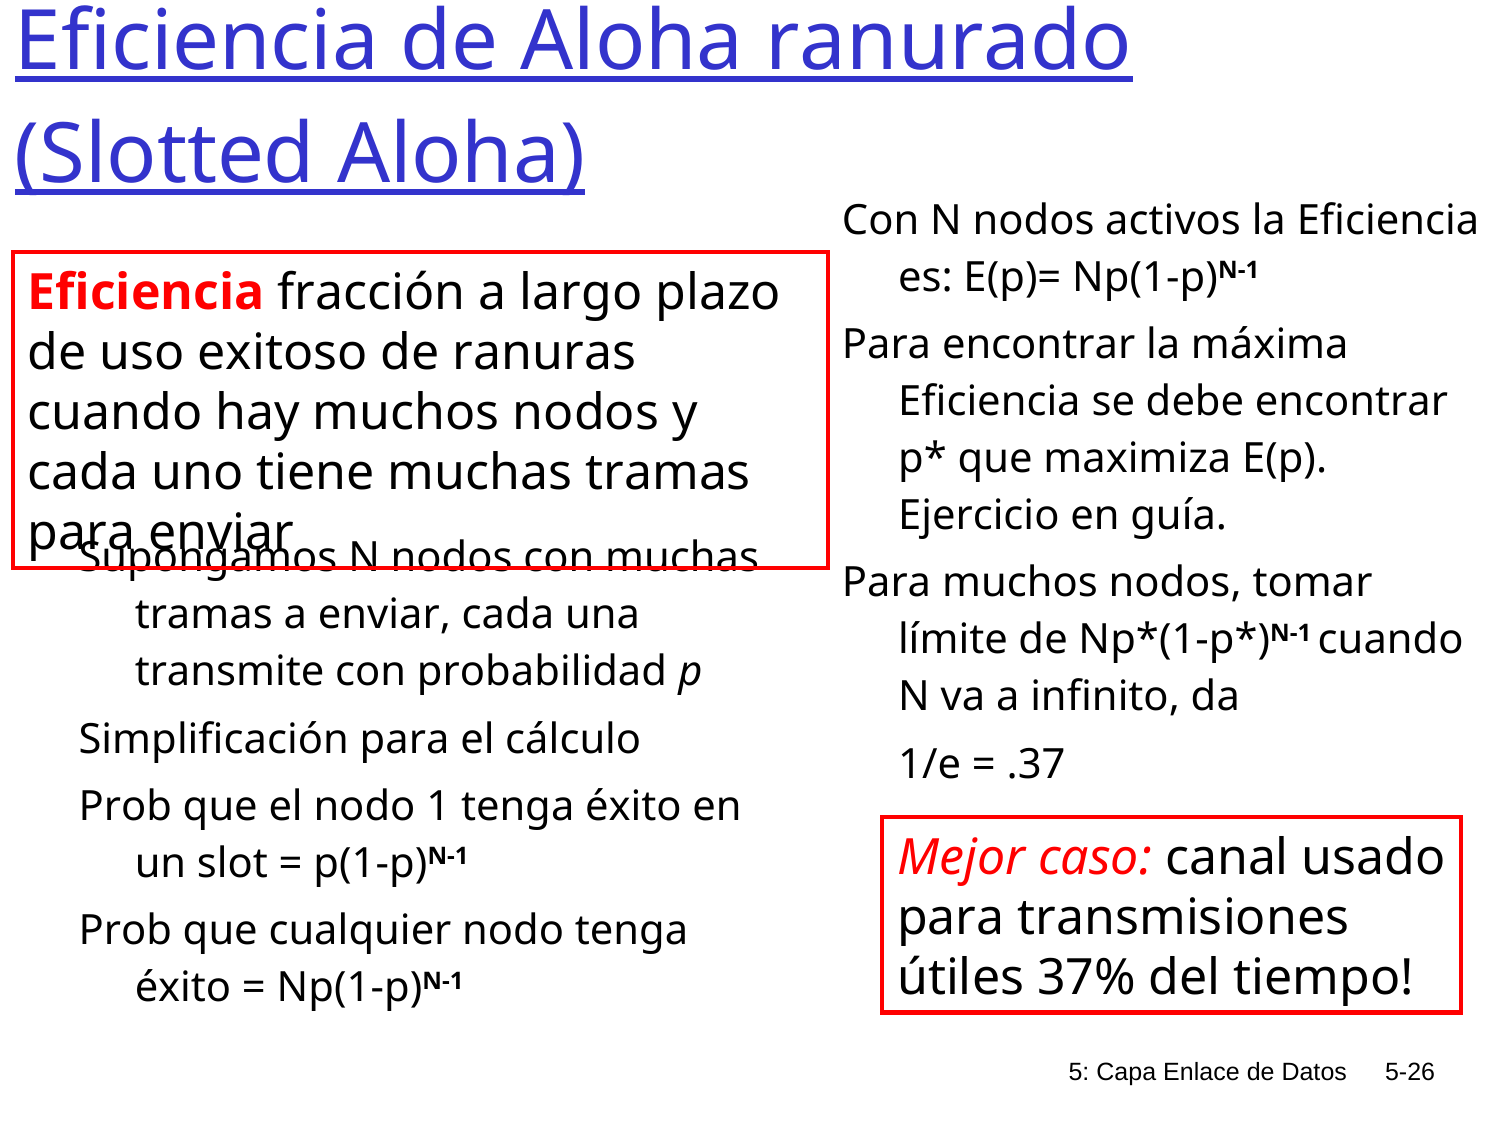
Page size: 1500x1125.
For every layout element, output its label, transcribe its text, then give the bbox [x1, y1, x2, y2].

list Supongamos N nodos con muchas tramas a enviar, cada una transmite con probabilidad p Simplificación para el cálculo Prob que el nodo 1 tenga éxito en un slot = p(1-p)N-1 Prob que cualquier nodo tenga éxito = Np(1-p)N-1 [63, 568, 788, 1058]
text_box Mejor caso: canal usado para transmisiones útiles 37% del tiempo! [882, 817, 1462, 1013]
list Con N nodos activos la Eficiencia es: E(p)= Np(1-p)N-1 Para encontrar la máxima Eficiencia se debe encontrar p* que maximiza E(p). Ejercicio en guía. Para muchos nodos, tomar límite de Np*(1-p*)N-1 cuando N va a infinito, da 1/e = .37 [827, 181, 1500, 811]
text_box Eficiencia fracción a largo plazo de uso exitoso de ranuras cuando hay muchos nodos y cada uno tiene muchas tramas para enviar [12, 252, 829, 568]
title Eficiencia de Aloha ranurado (Slotted Aloha) [0, 0, 1276, 218]
